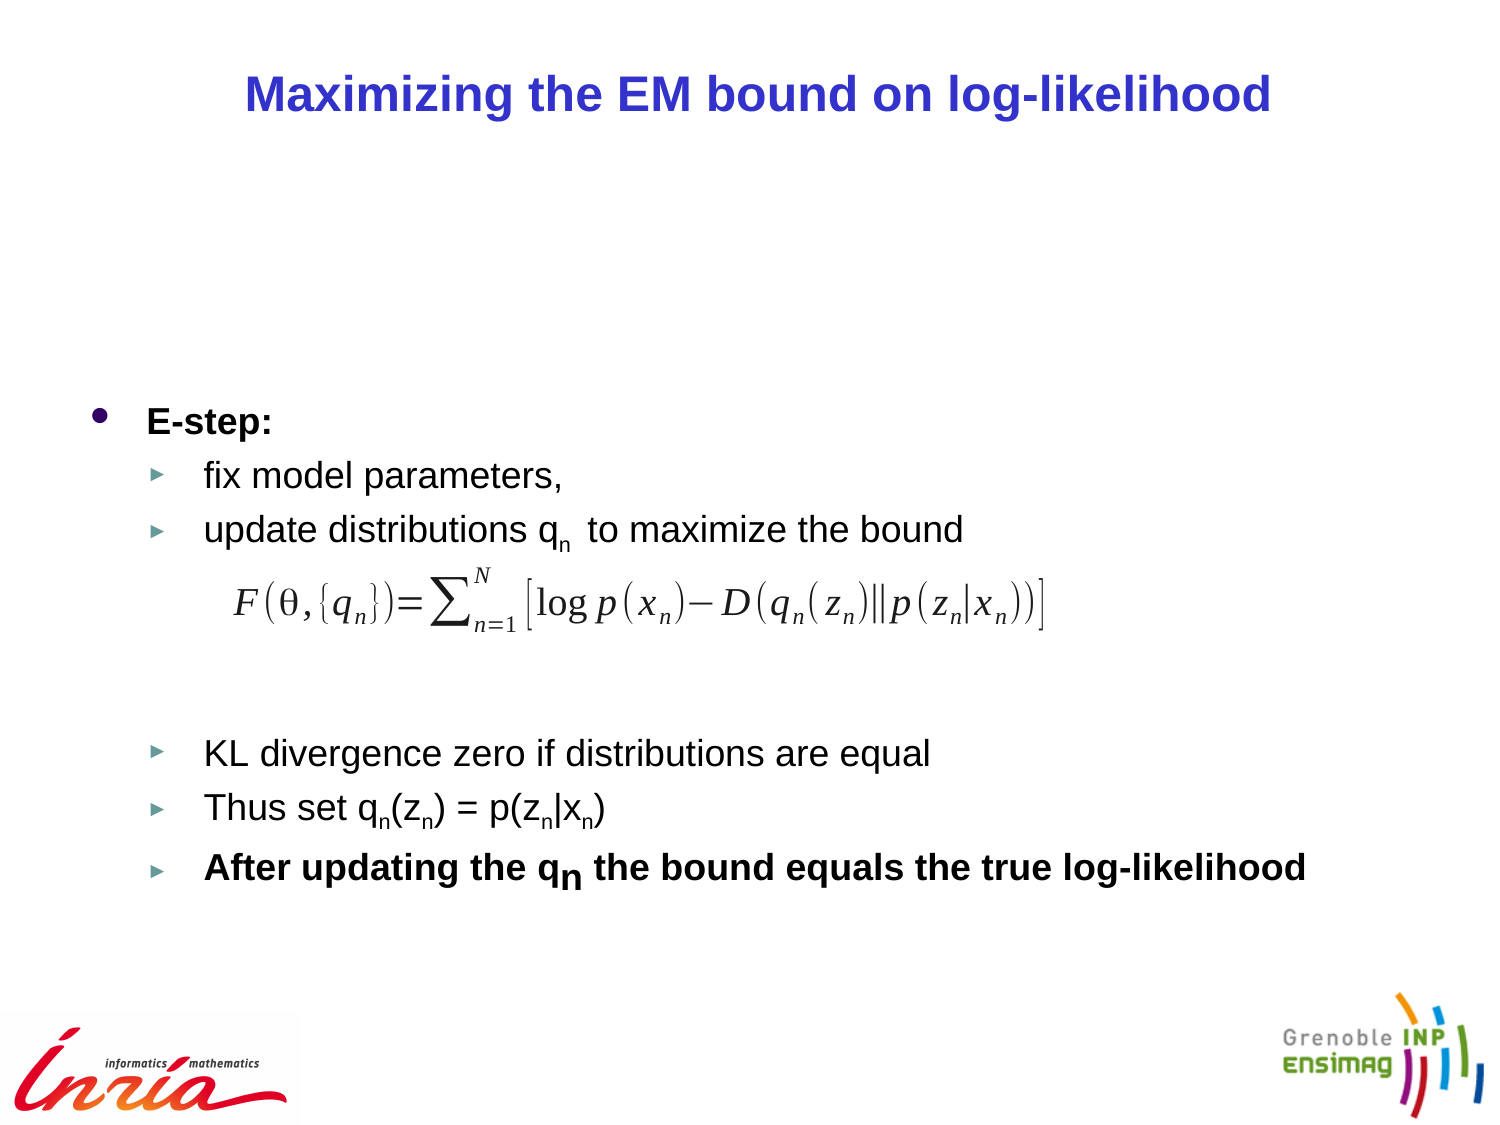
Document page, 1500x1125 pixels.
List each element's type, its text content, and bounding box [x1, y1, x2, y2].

picture [1447, 986, 1489, 1125]
chart [224, 562, 1051, 638]
picture [0, 1012, 75, 1125]
title Maximizing the EM bound on log-likelihood [75, 45, 1426, 138]
list E-step: fix model parameters, update distributions qn to maximize the bound KL divergence zero if distributions are equal Thus set qn(zn) = p(zn|xn) After updating the qn the bound equals the true log-likelihood [75, 162, 1447, 1125]
